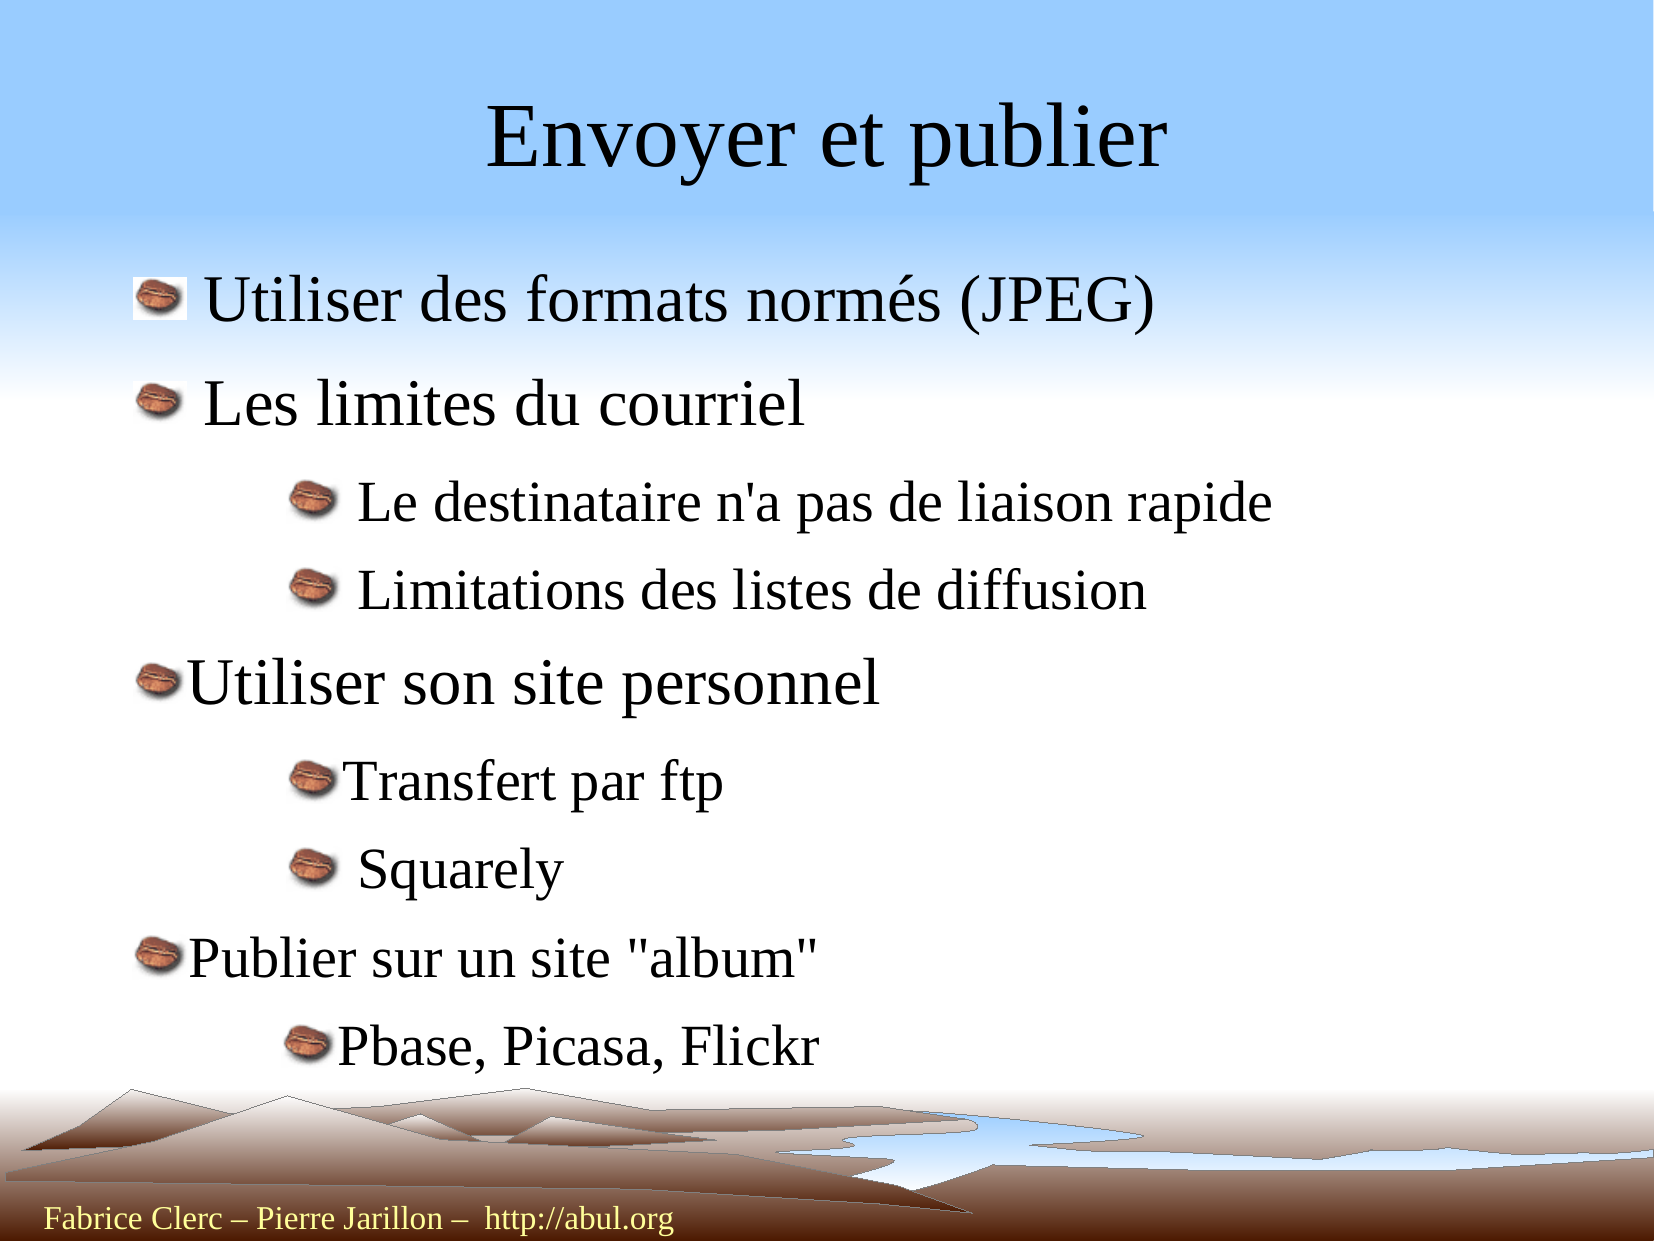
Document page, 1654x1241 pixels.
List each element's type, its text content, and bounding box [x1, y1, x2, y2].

title Envoyer et publier [121, 41, 1534, 229]
list Utiliser des formats normés (JPEG) Les limites du courriel Le destinataire n'a pas de liaison rapide Limitations des listes de diffusion Utiliser son site personnel Transfert par ftp Squarely Publier sur un site "album" Pbase, Picasa, Flickr [121, 261, 1534, 1101]
